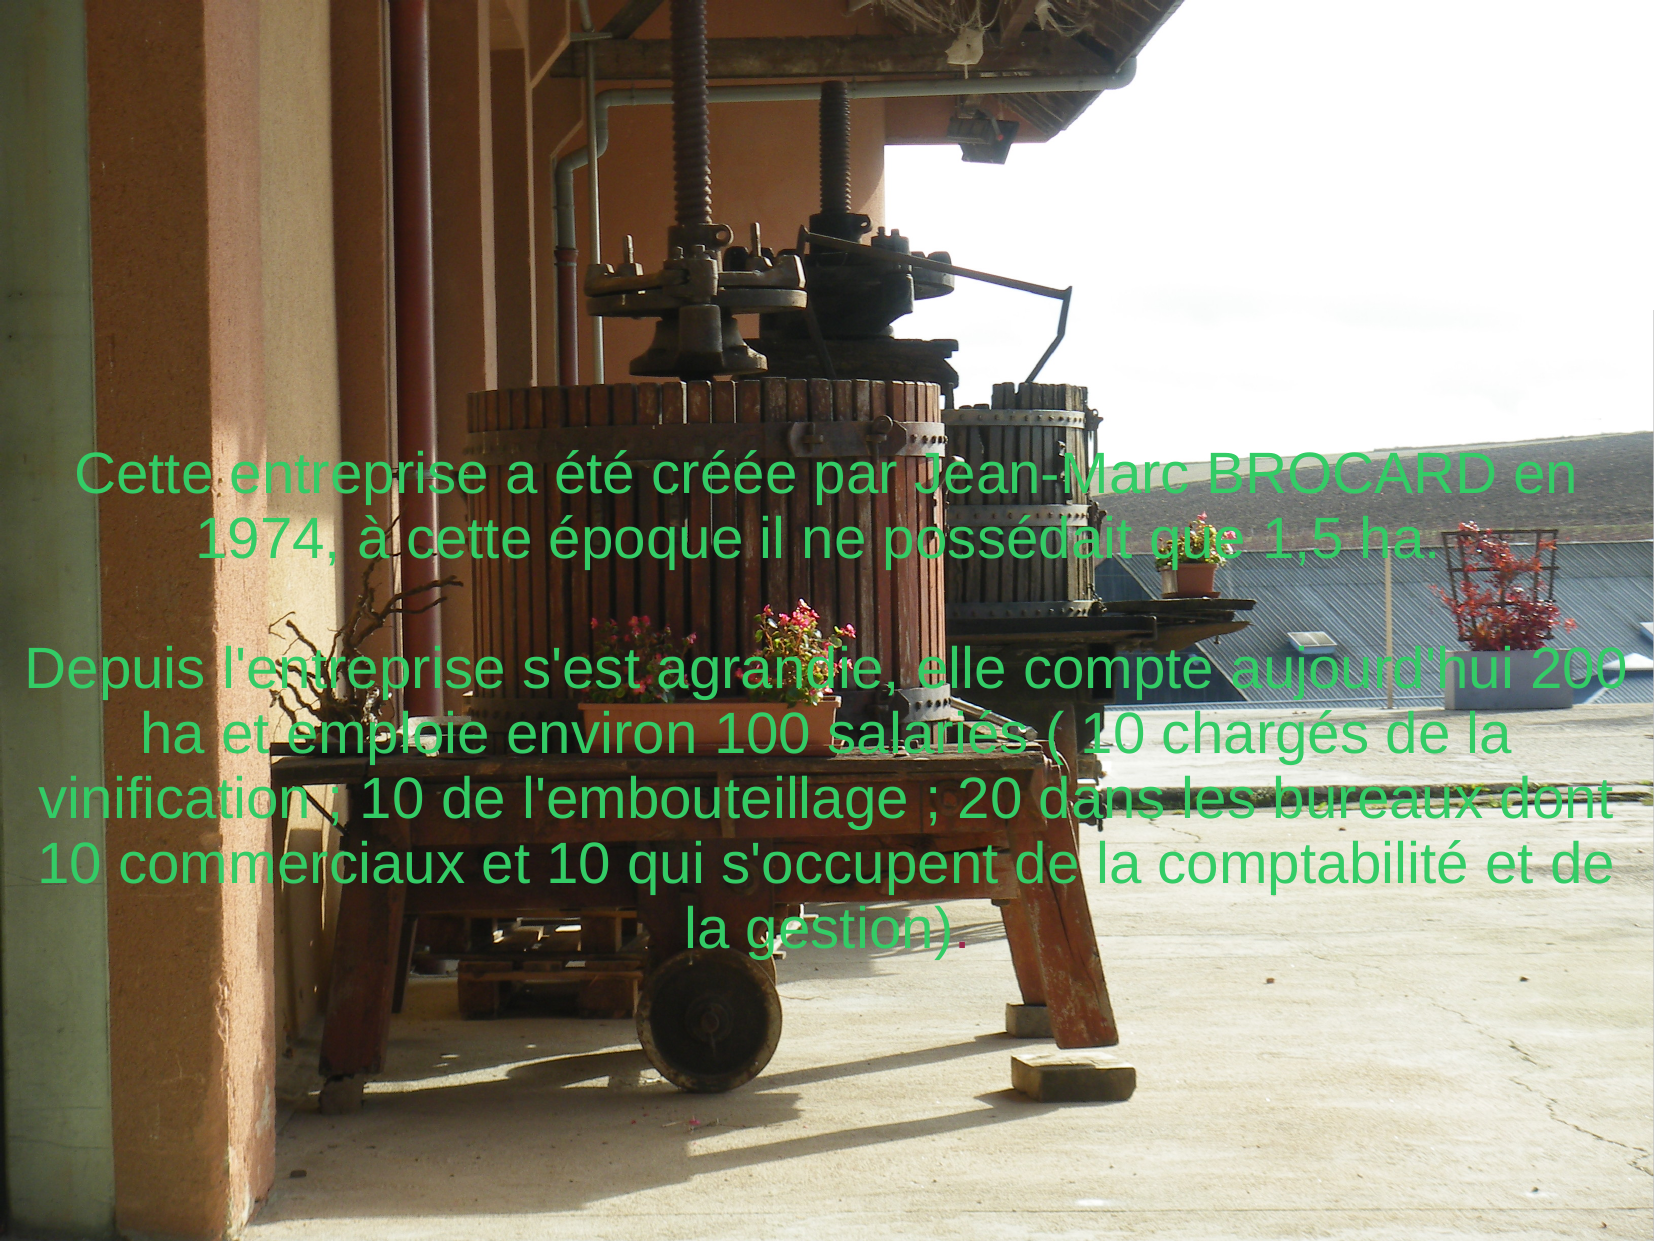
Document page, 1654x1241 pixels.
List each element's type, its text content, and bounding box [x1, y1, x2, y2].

picture [0, 967, 1654, 1241]
picture [0, 0, 1654, 432]
text_box Cette entreprise a été créée par Jean-Marc BROCARD en 1974, à cette époque il ne possédait que 1,5 ha. Depuis l'entreprise s'est agrandie, elle compte aujourd'hui 200 ha et emploie environ 100 salariés ( 10 chargés de la vinification ; 10 de l'embouteillage ; 20 dans les bureaux dont 10 commerciaux et 10 qui s'occupent de la comptabilité et de la gestion). [0, 432, 1654, 967]
